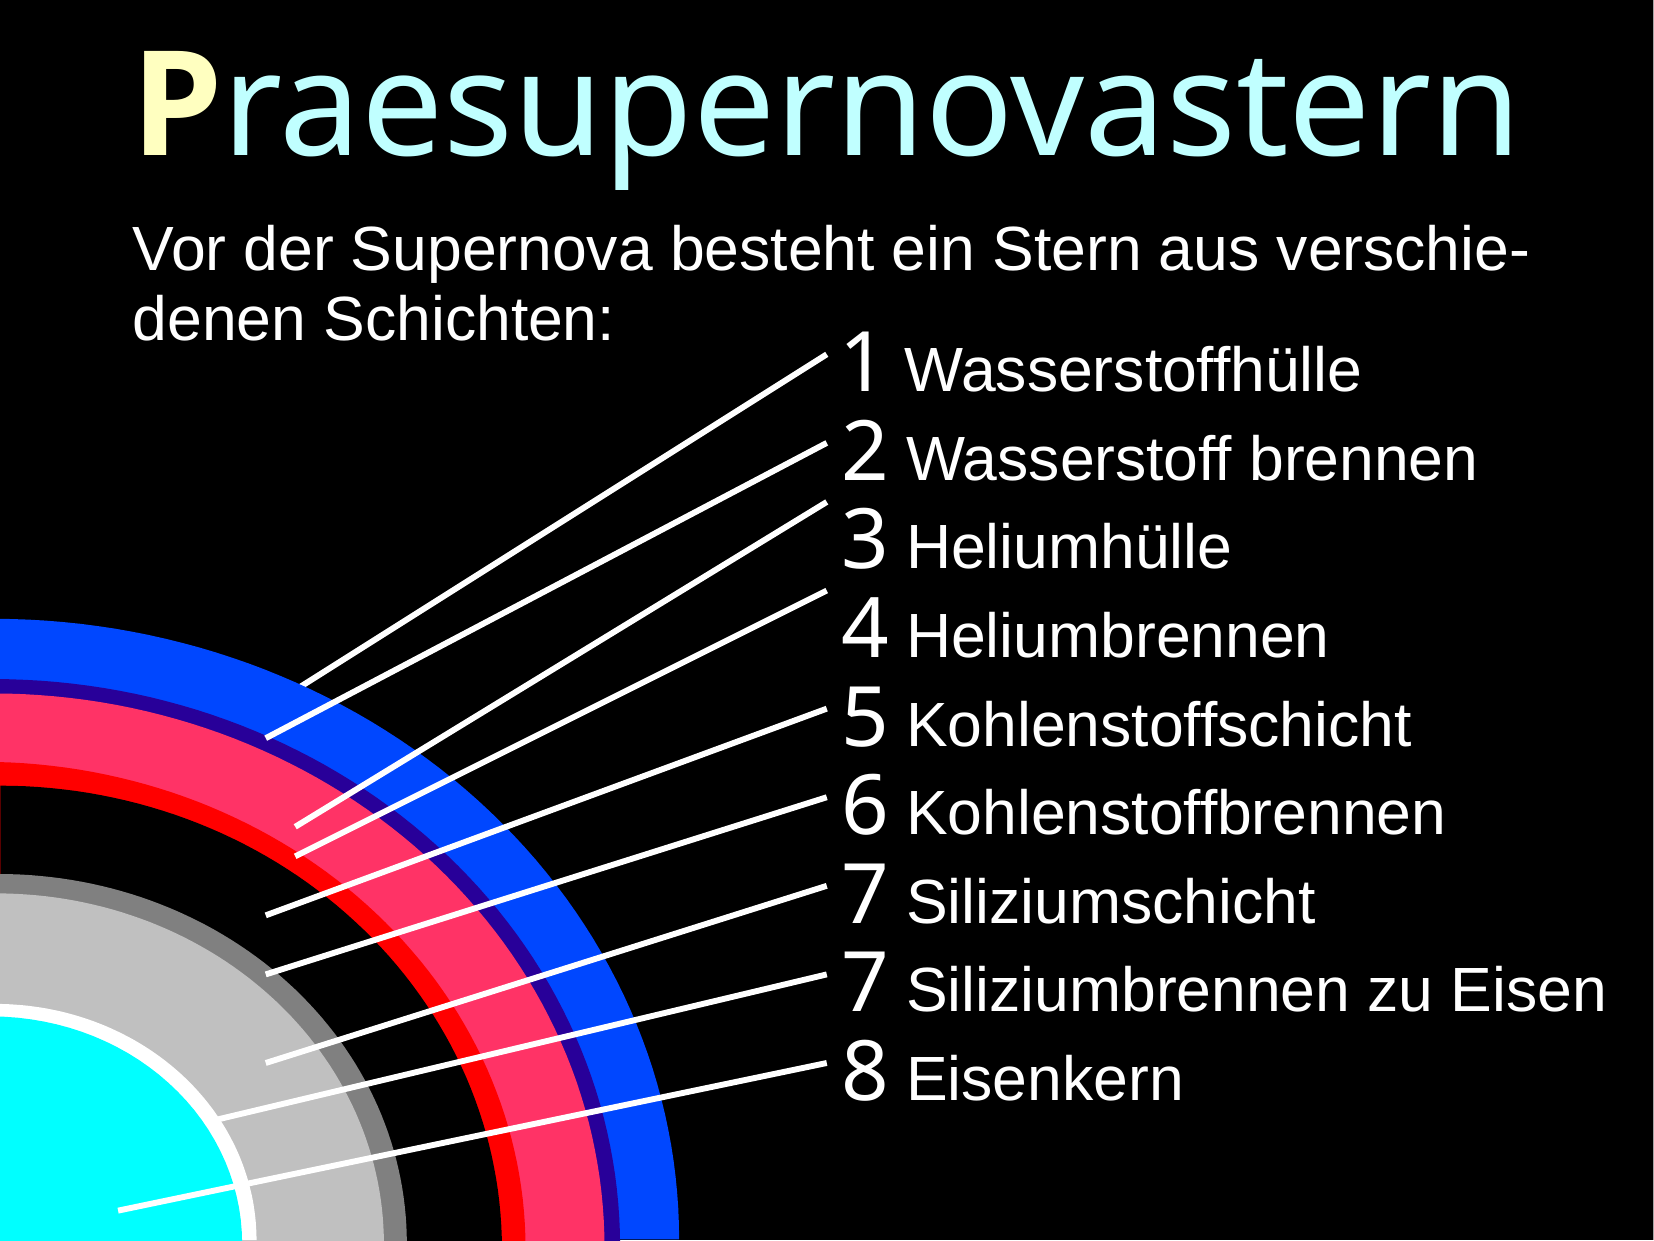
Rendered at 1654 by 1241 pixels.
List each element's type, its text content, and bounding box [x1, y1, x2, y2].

text_box 4 Heliumbrennen [826, 561, 1340, 649]
text_box 1 Wasserstoffhülle [825, 295, 1373, 403]
text_box 5 Kohlenstoffschicht [826, 649, 1422, 738]
title Praesupernovastern [82, 17, 1571, 180]
text_box 7 Siliziumschicht [826, 826, 1326, 915]
text_box 7 Siliziumbrennen zu Eisen [826, 915, 1618, 1023]
text_box Vor der Supernova besteht ein Stern aus verschie-denen Schichten: [118, 206, 1595, 361]
text_box 8 Eisenkern [826, 1003, 1194, 1112]
text_box 6 Kohlenstoffbrennen [826, 738, 1456, 846]
text_box [0, 618, 680, 1241]
text_box 3 Heliumhülle [826, 472, 1243, 561]
text_box 2 Wasserstoff brennen [826, 383, 1488, 491]
